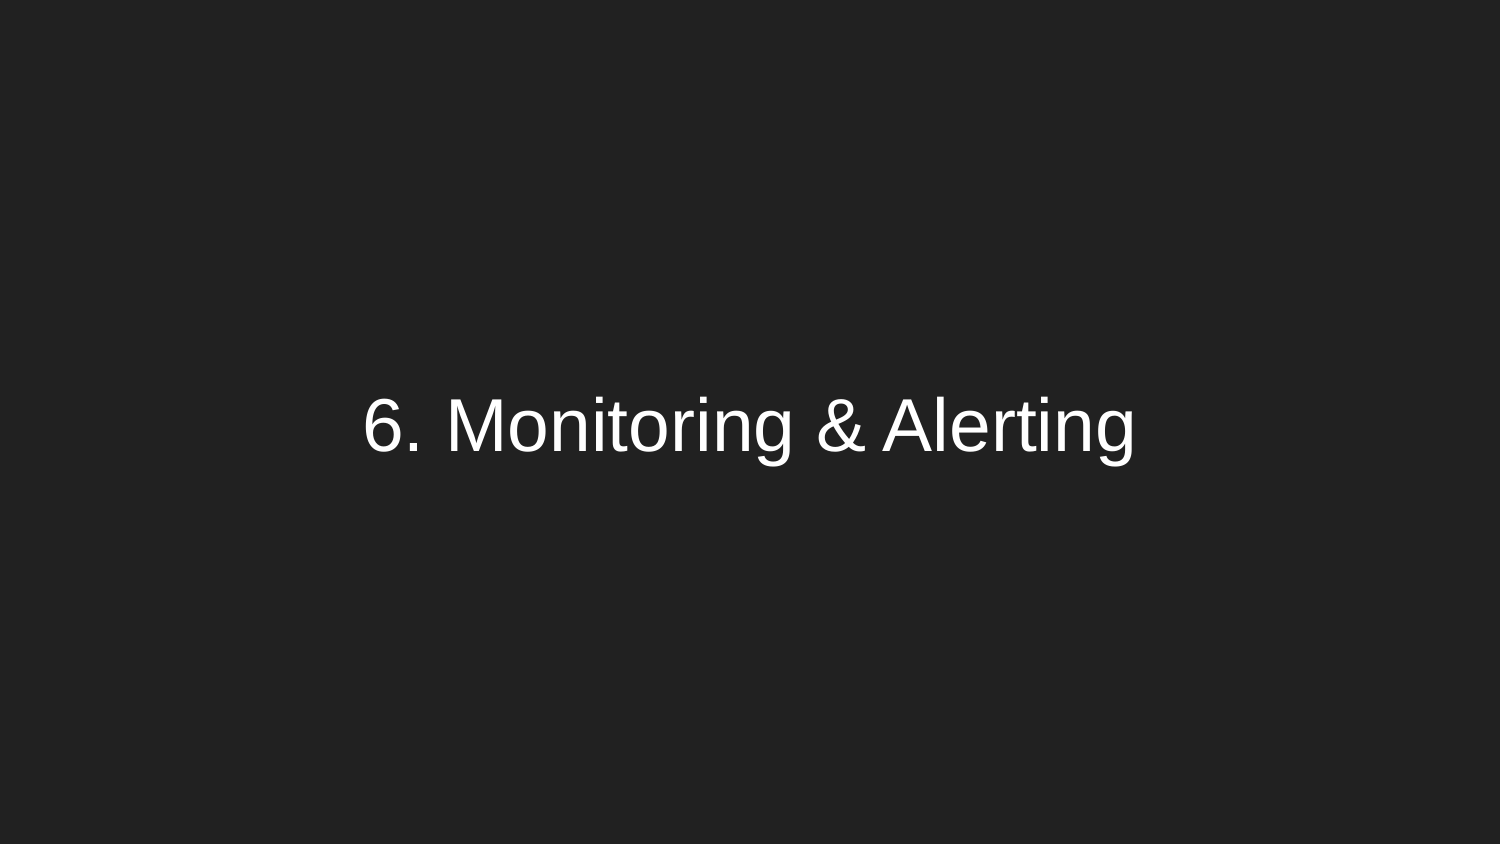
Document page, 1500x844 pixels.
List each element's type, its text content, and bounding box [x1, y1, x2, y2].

title 6. Monitoring & Alerting [51, 352, 1449, 491]
